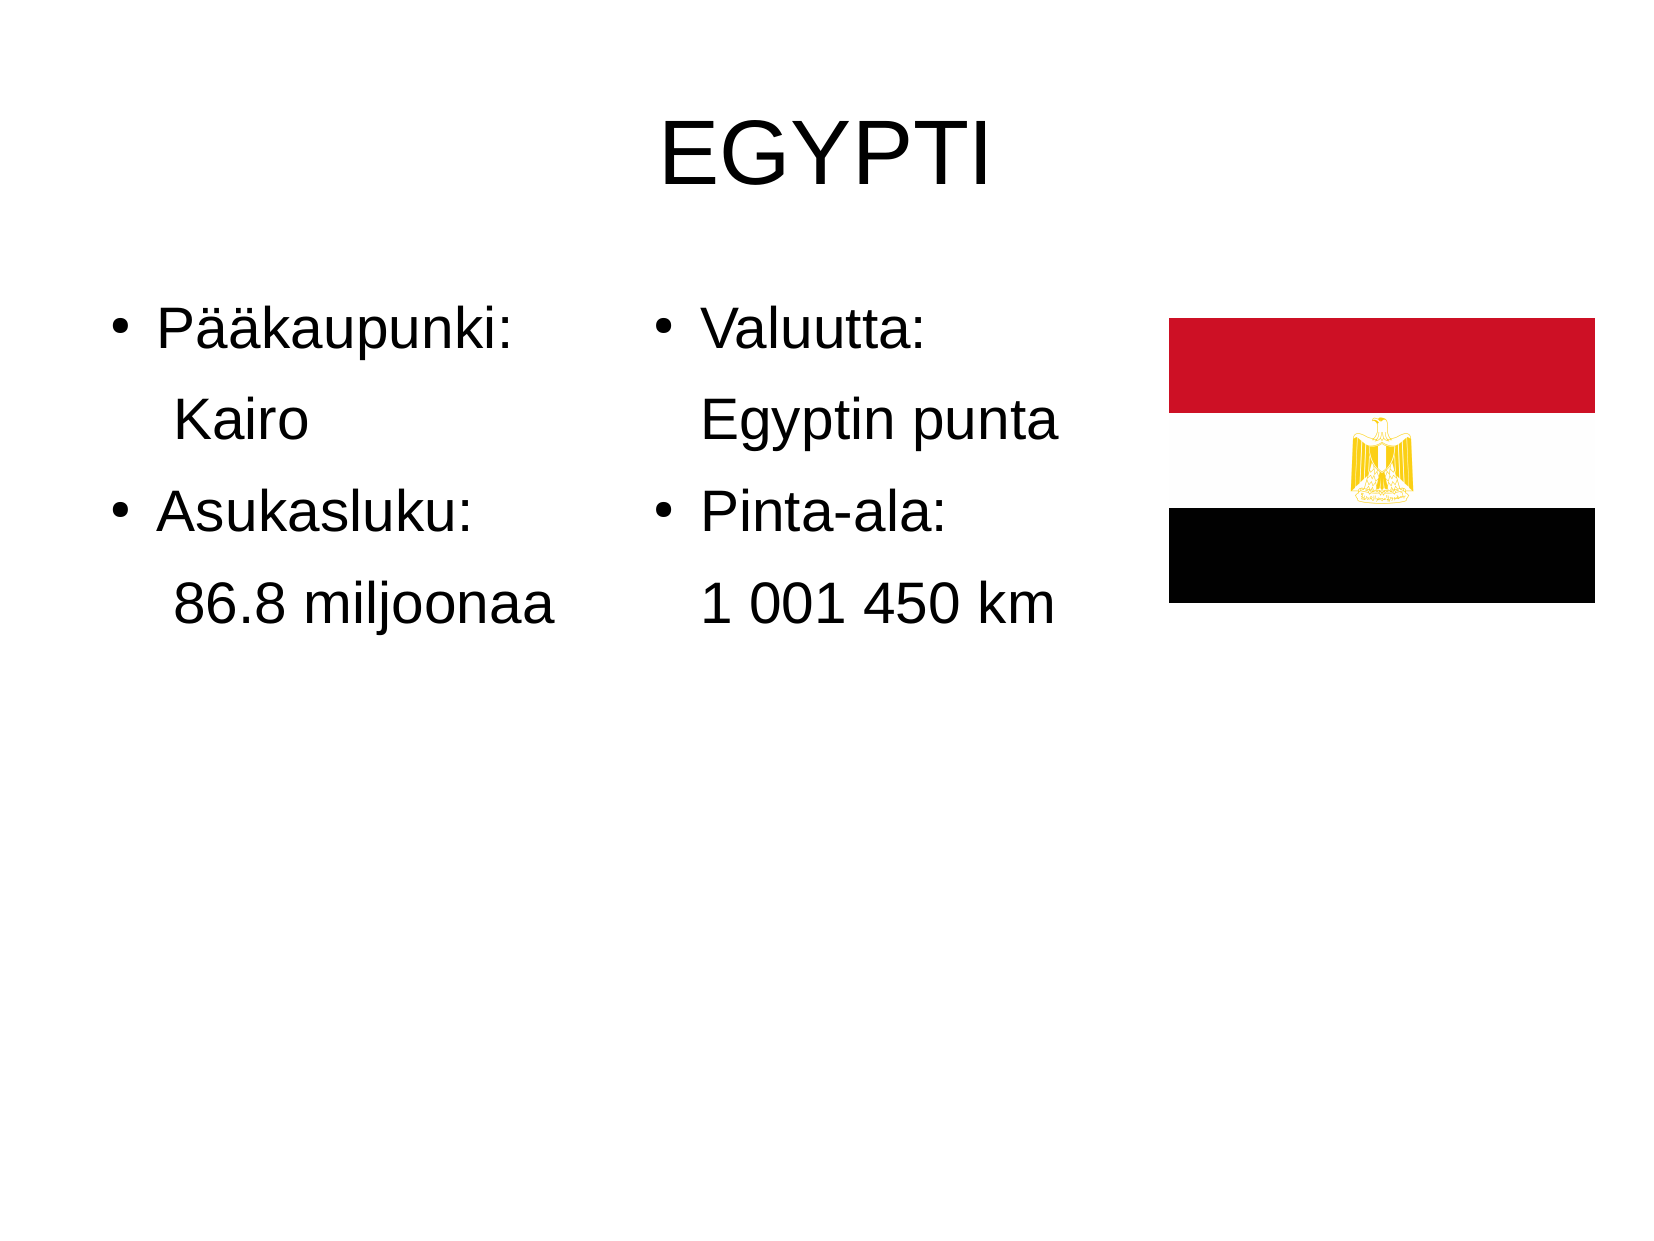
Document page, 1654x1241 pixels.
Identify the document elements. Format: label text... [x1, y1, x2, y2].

title EGYPTI [82, 49, 1571, 257]
list Valuutta: Egyptin punta Pinta-ala: 1 001 450 km [804, 294, 1364, 638]
list Pääkaupunki: Kairo Asukasluku: 86.8 miljoonaa [94, 294, 804, 638]
picture [1169, 318, 1595, 603]
